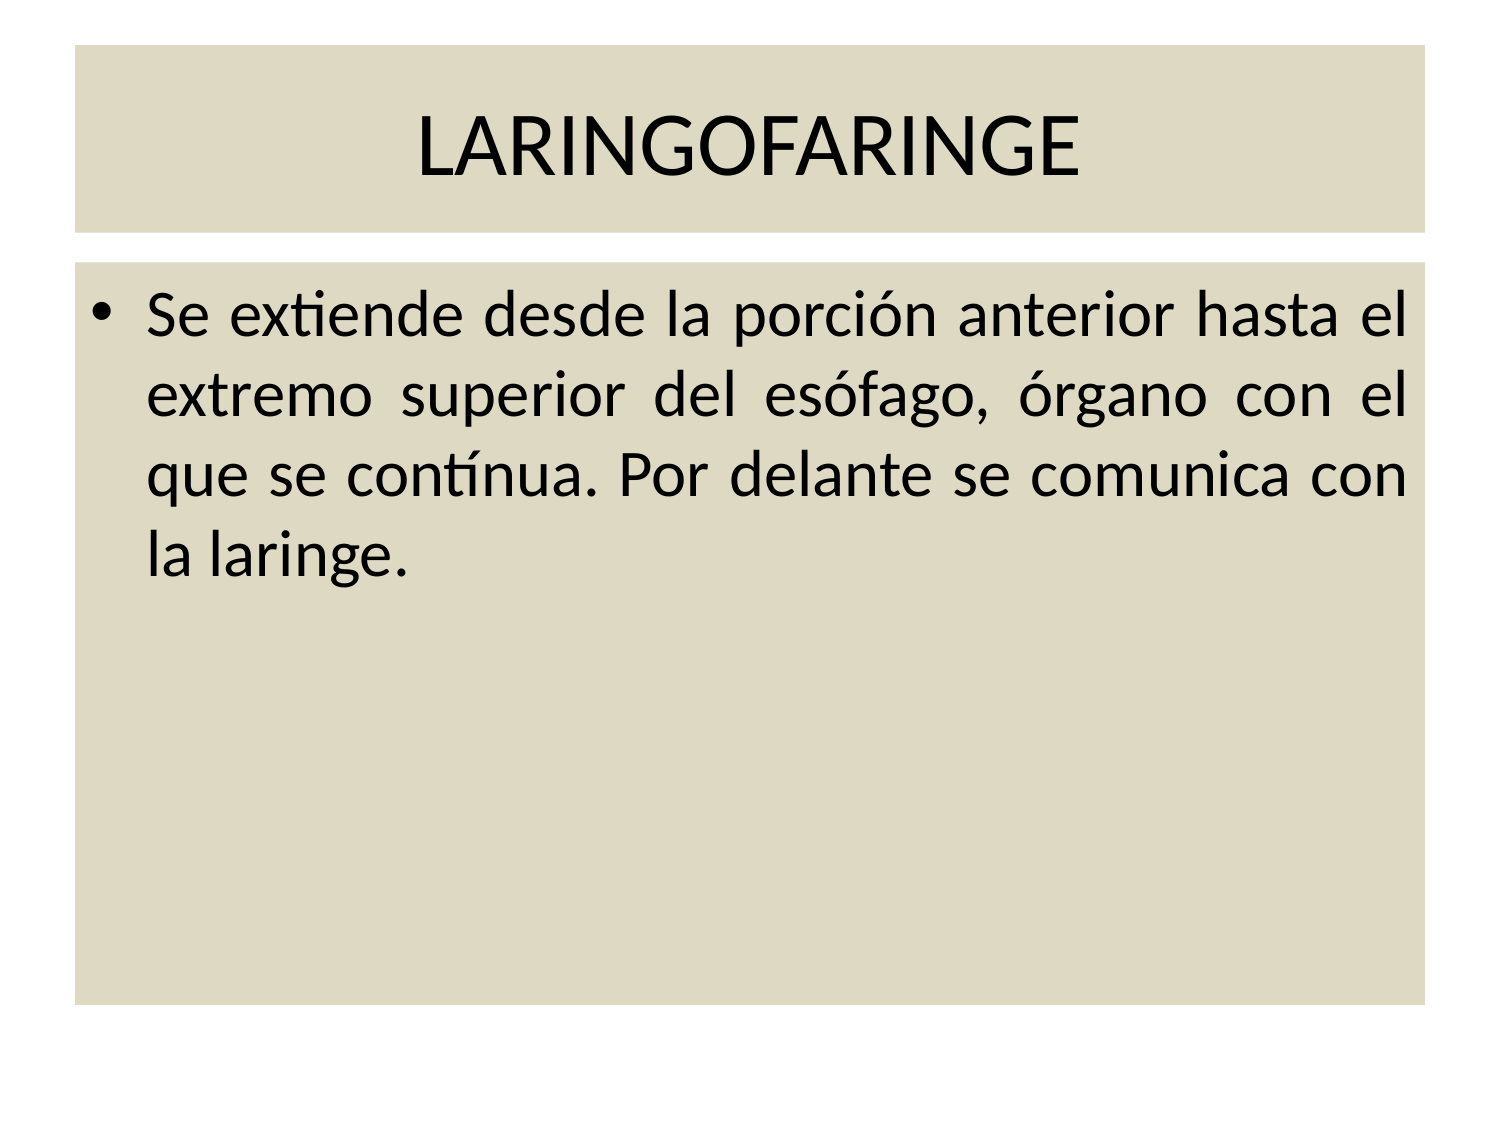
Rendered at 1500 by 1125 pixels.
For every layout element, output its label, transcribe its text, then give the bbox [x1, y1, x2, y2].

list Se extiende desde la porción anterior hasta el extremo superior del esófago, órgano con el que se contínua. Por delante se comunica con la laringe. [75, 262, 1425, 1005]
title LARINGOFARINGE [75, 45, 1425, 233]
